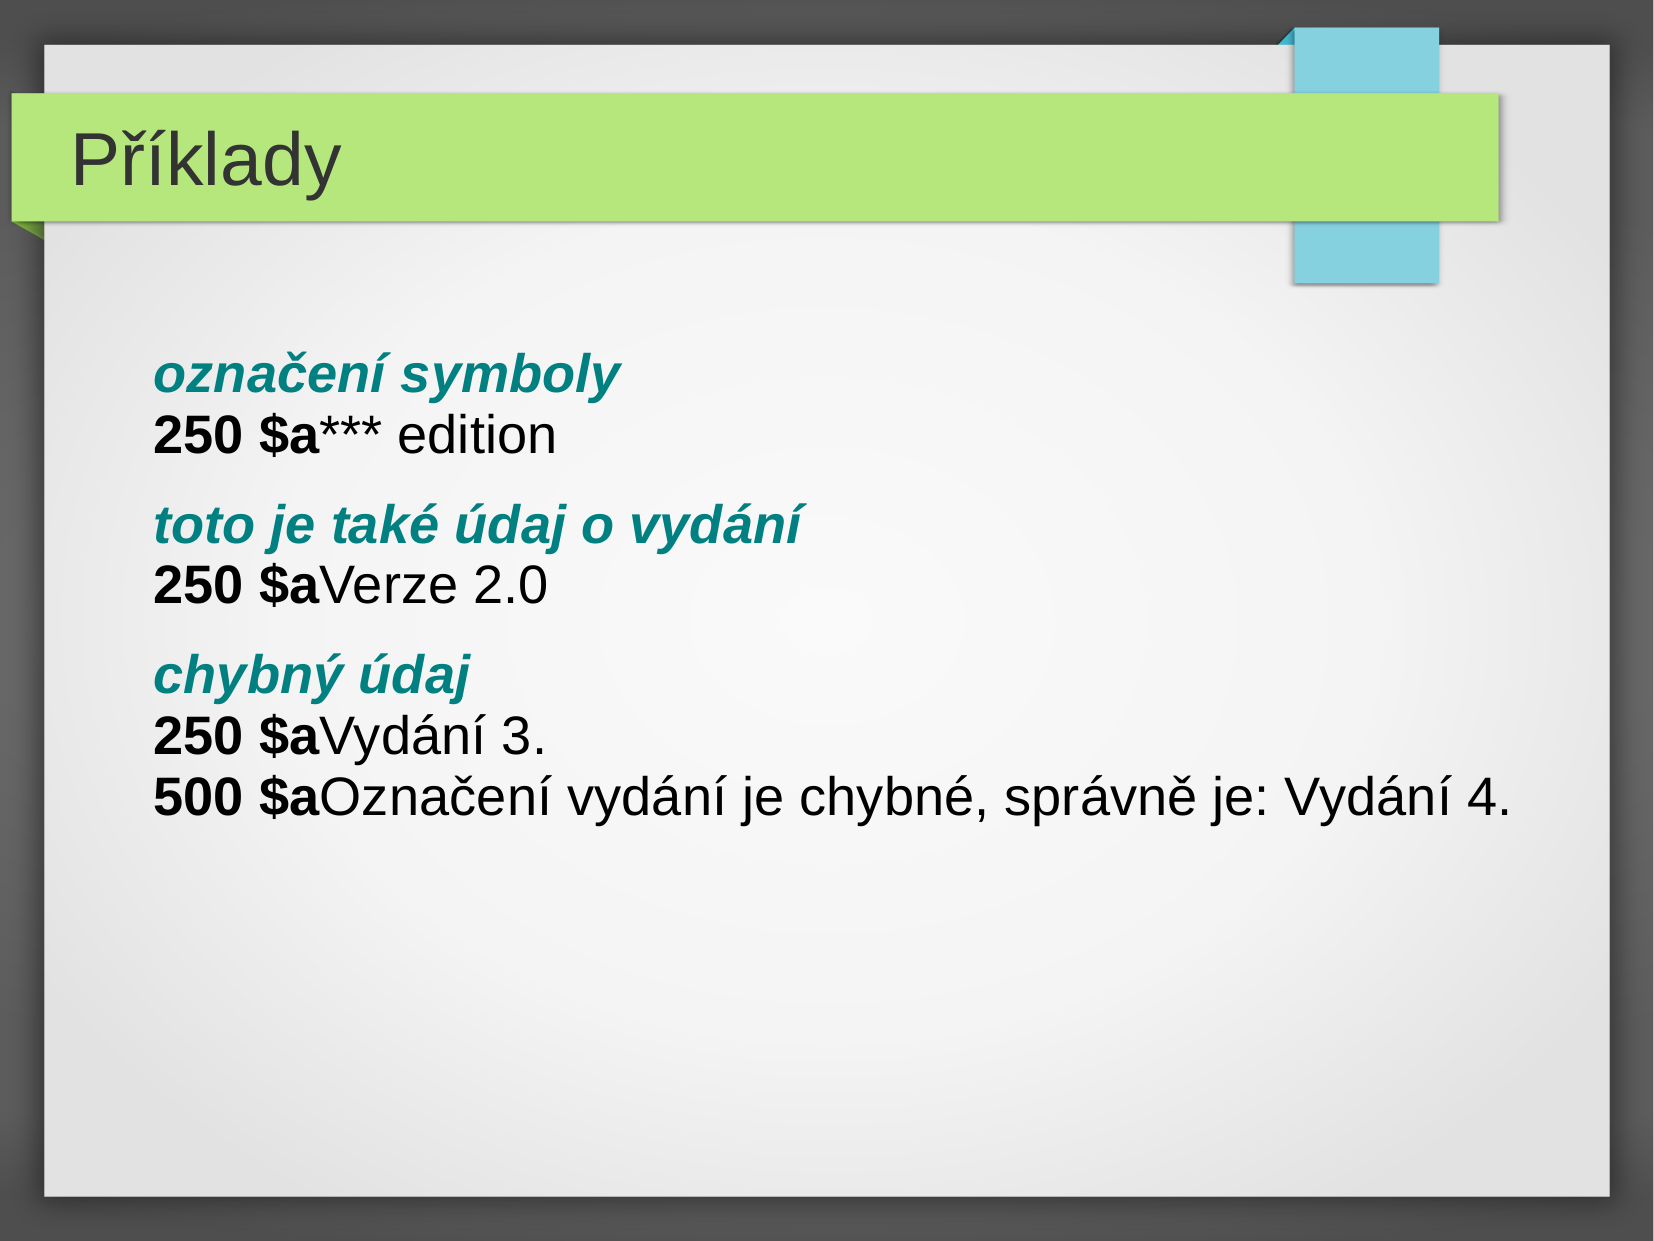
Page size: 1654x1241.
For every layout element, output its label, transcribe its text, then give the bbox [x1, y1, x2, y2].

picture [0, 0, 1654, 1241]
title Příklady [70, 106, 1229, 213]
list označení symboly 250 $a*** edition toto je také údaj o vydání 250 $aVerze 2.0 chybný údaj 250 $aVydání 3. 500 $aOznačení vydání je chybné, správně je: Vydání 4. [82, 343, 1538, 1063]
